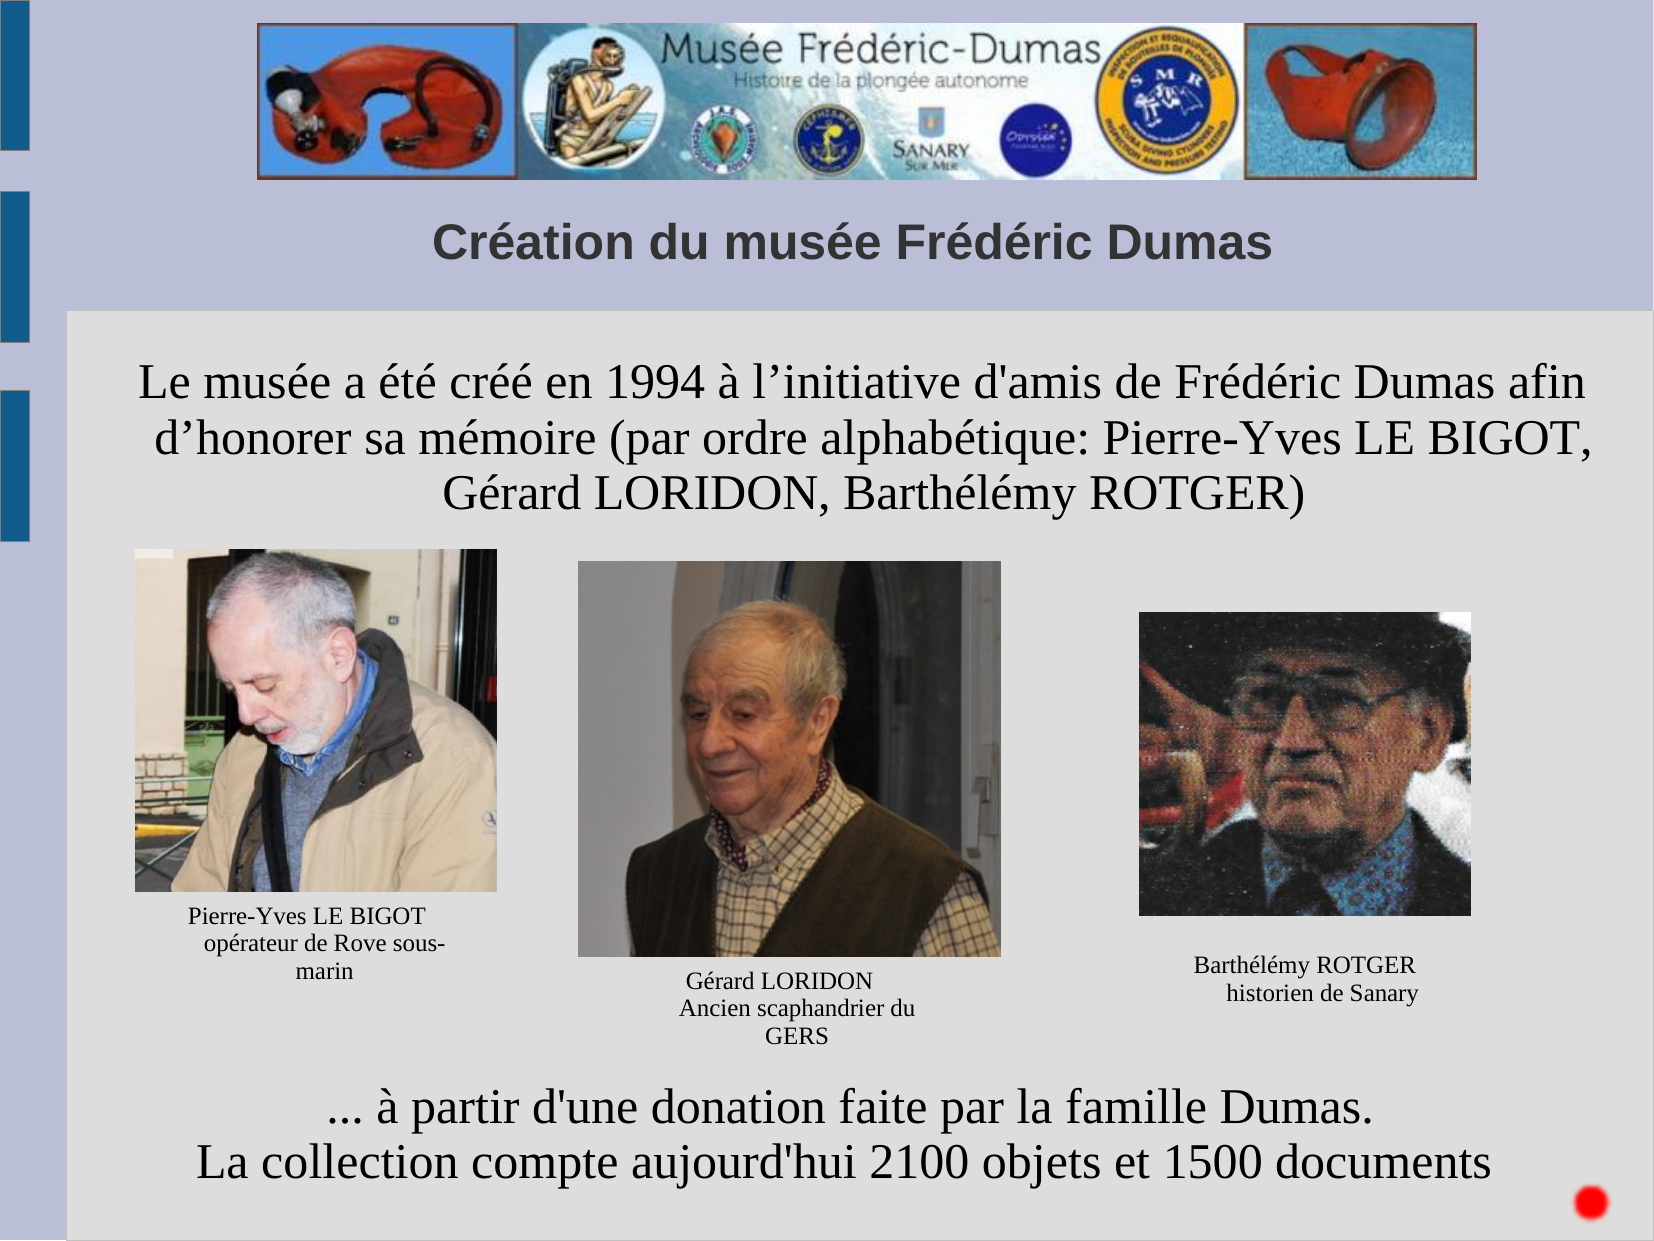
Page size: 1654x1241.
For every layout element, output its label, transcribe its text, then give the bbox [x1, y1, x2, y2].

subtitle Le musée a été créé en 1994 à l’initiative d'amis de Frédéric Dumas afin d’honorer sa mémoire (par ordre alphabétique: Pierre-Yves LE BIGOT, Gérard LORIDON, Barthélémy ROTGER) [94, 352, 1619, 522]
picture [135, 549, 497, 892]
picture [1139, 612, 1471, 916]
picture [1569, 1180, 1617, 1225]
picture [578, 561, 1001, 957]
picture [257, 23, 1477, 180]
text_box Pierre-Yves LE BIGOT opérateur de Rove sous-marin [153, 900, 461, 987]
title Création du musée Frédéric Dumas [146, 177, 1560, 308]
text_box Barthélémy ROTGER historien de Sanary [1151, 950, 1459, 1008]
text_box ... à partir d'une donation faite par la famille Dumas. La collection compte aujourd'hui 2100 objets et 1500 documents [165, 1057, 1524, 1211]
text_box Gérard LORIDON Ancien scaphandrier du GERS [625, 965, 934, 1052]
